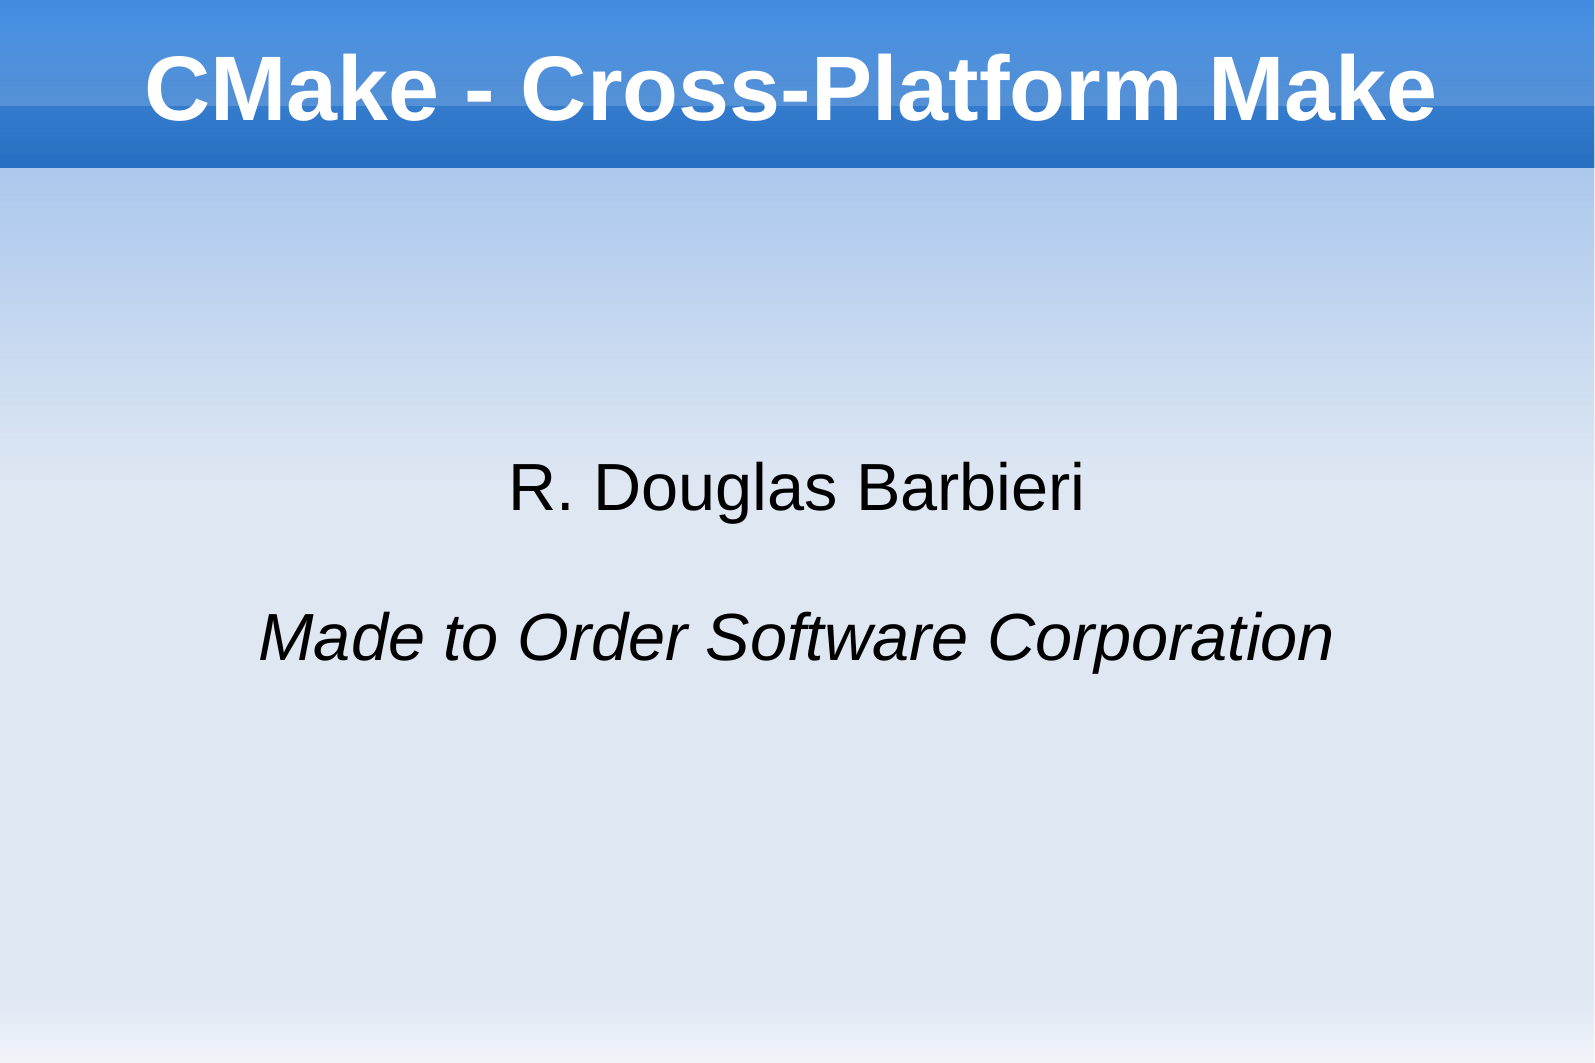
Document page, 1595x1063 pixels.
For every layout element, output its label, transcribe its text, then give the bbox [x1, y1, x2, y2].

subtitle R. Douglas Barbieri Made to Order Software Corporation [79, 248, 1515, 951]
picture [0, 0, 1595, 1063]
title CMake - Cross-Platform Make [74, 0, 1510, 178]
